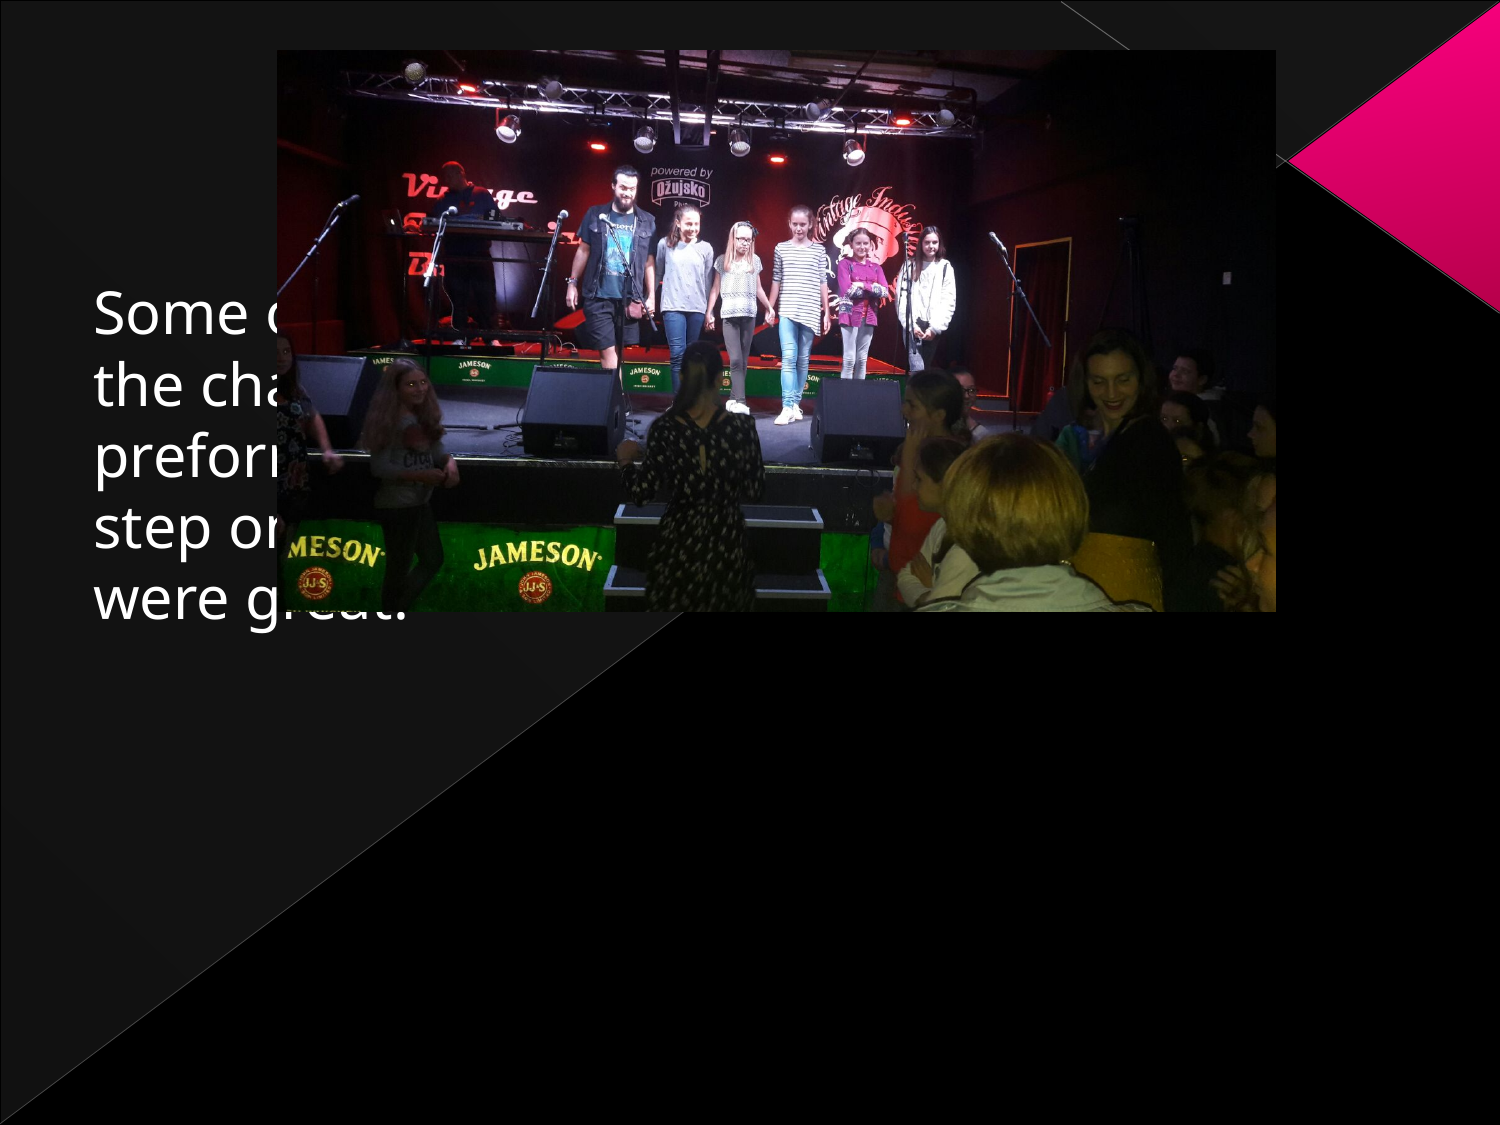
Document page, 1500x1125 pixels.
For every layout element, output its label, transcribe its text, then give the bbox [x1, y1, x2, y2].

list Some of us even got the chance to preform the Irish step on stage! They were great! [277, 668, 1247, 1044]
picture [277, 50, 1276, 612]
